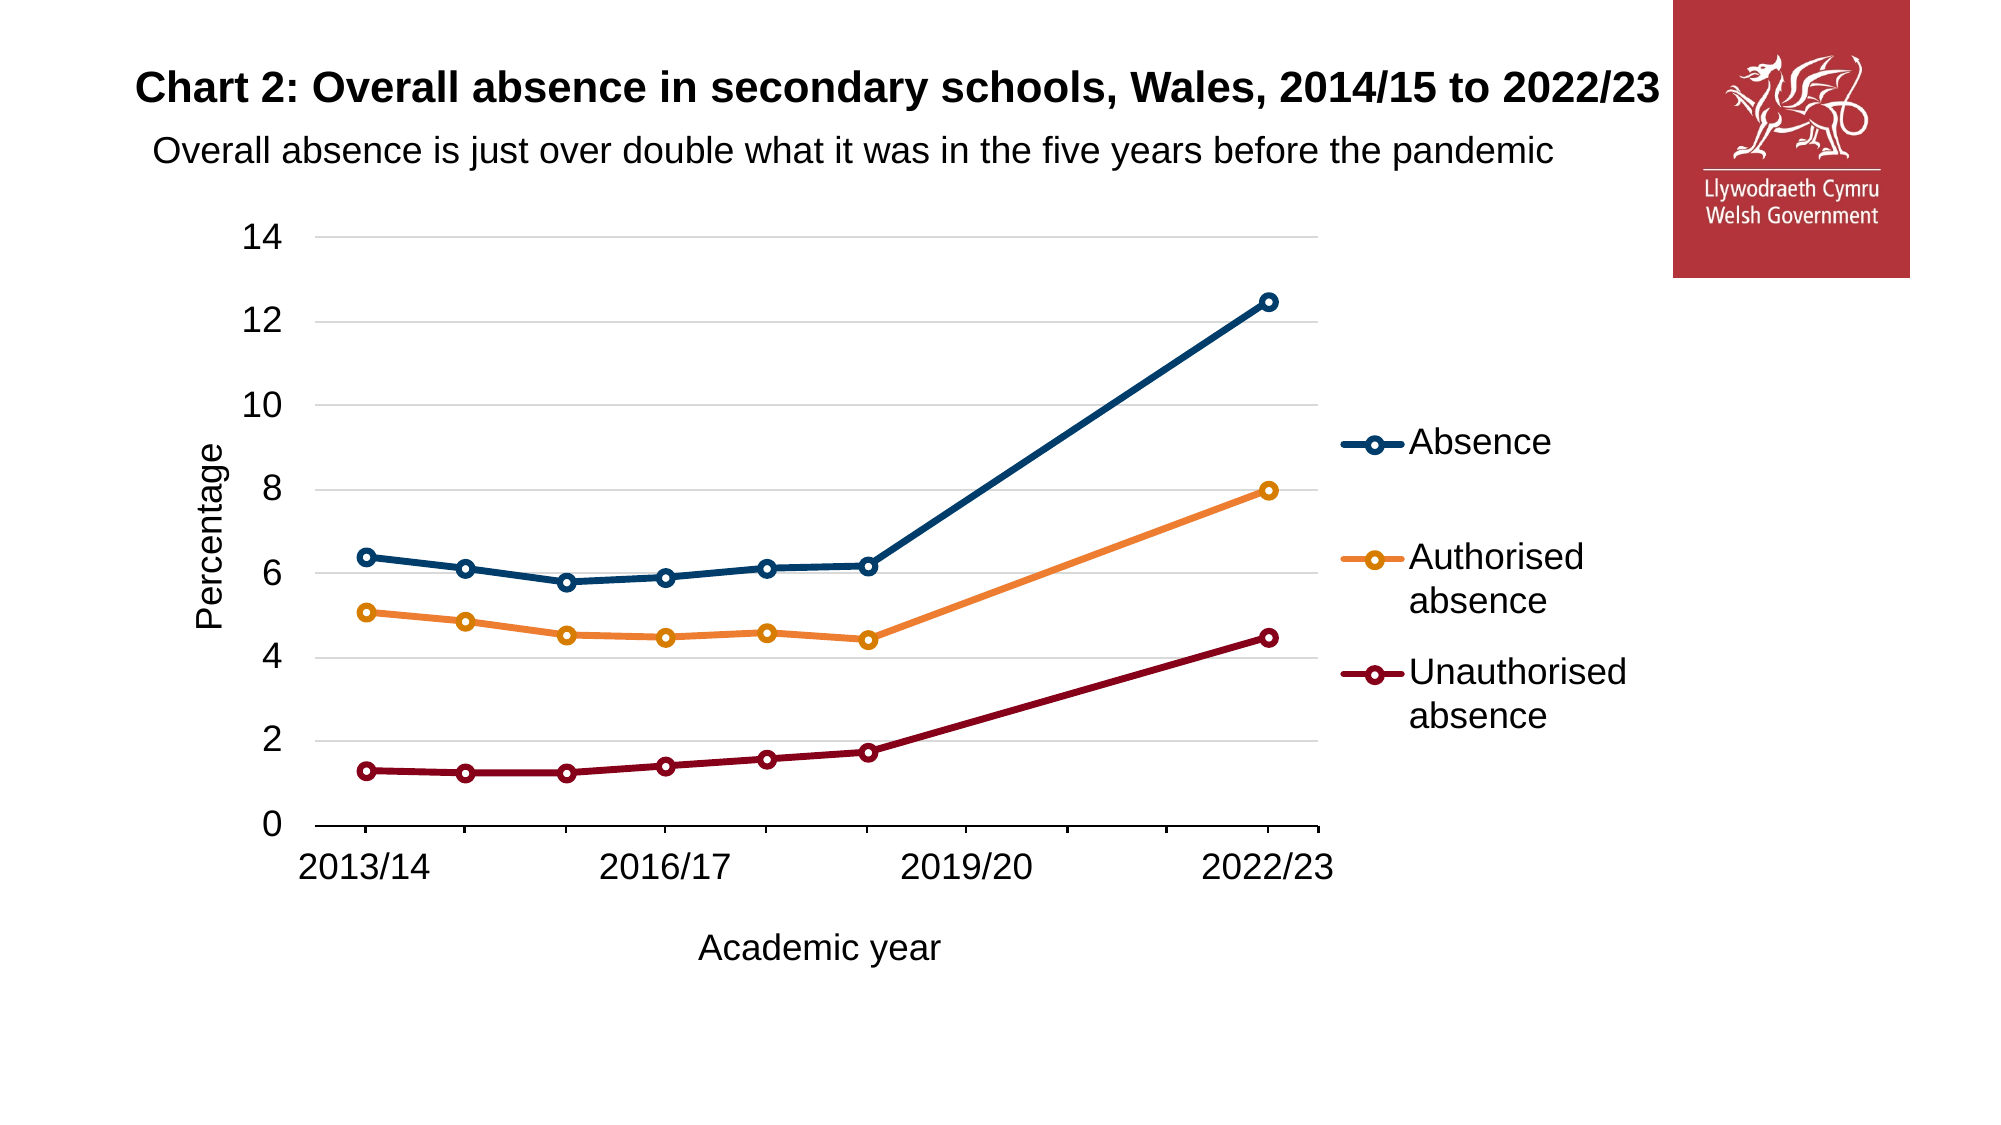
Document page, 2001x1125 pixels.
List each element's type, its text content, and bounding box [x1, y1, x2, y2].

text_box Overall absence is just over double what it was in the five years before the pandemic [137, 118, 1881, 179]
title Chart 2: Overall absence in secondary schools, Wales, 2014/15 to 2022/23 [114, 30, 1682, 119]
picture [130, 200, 1667, 1035]
